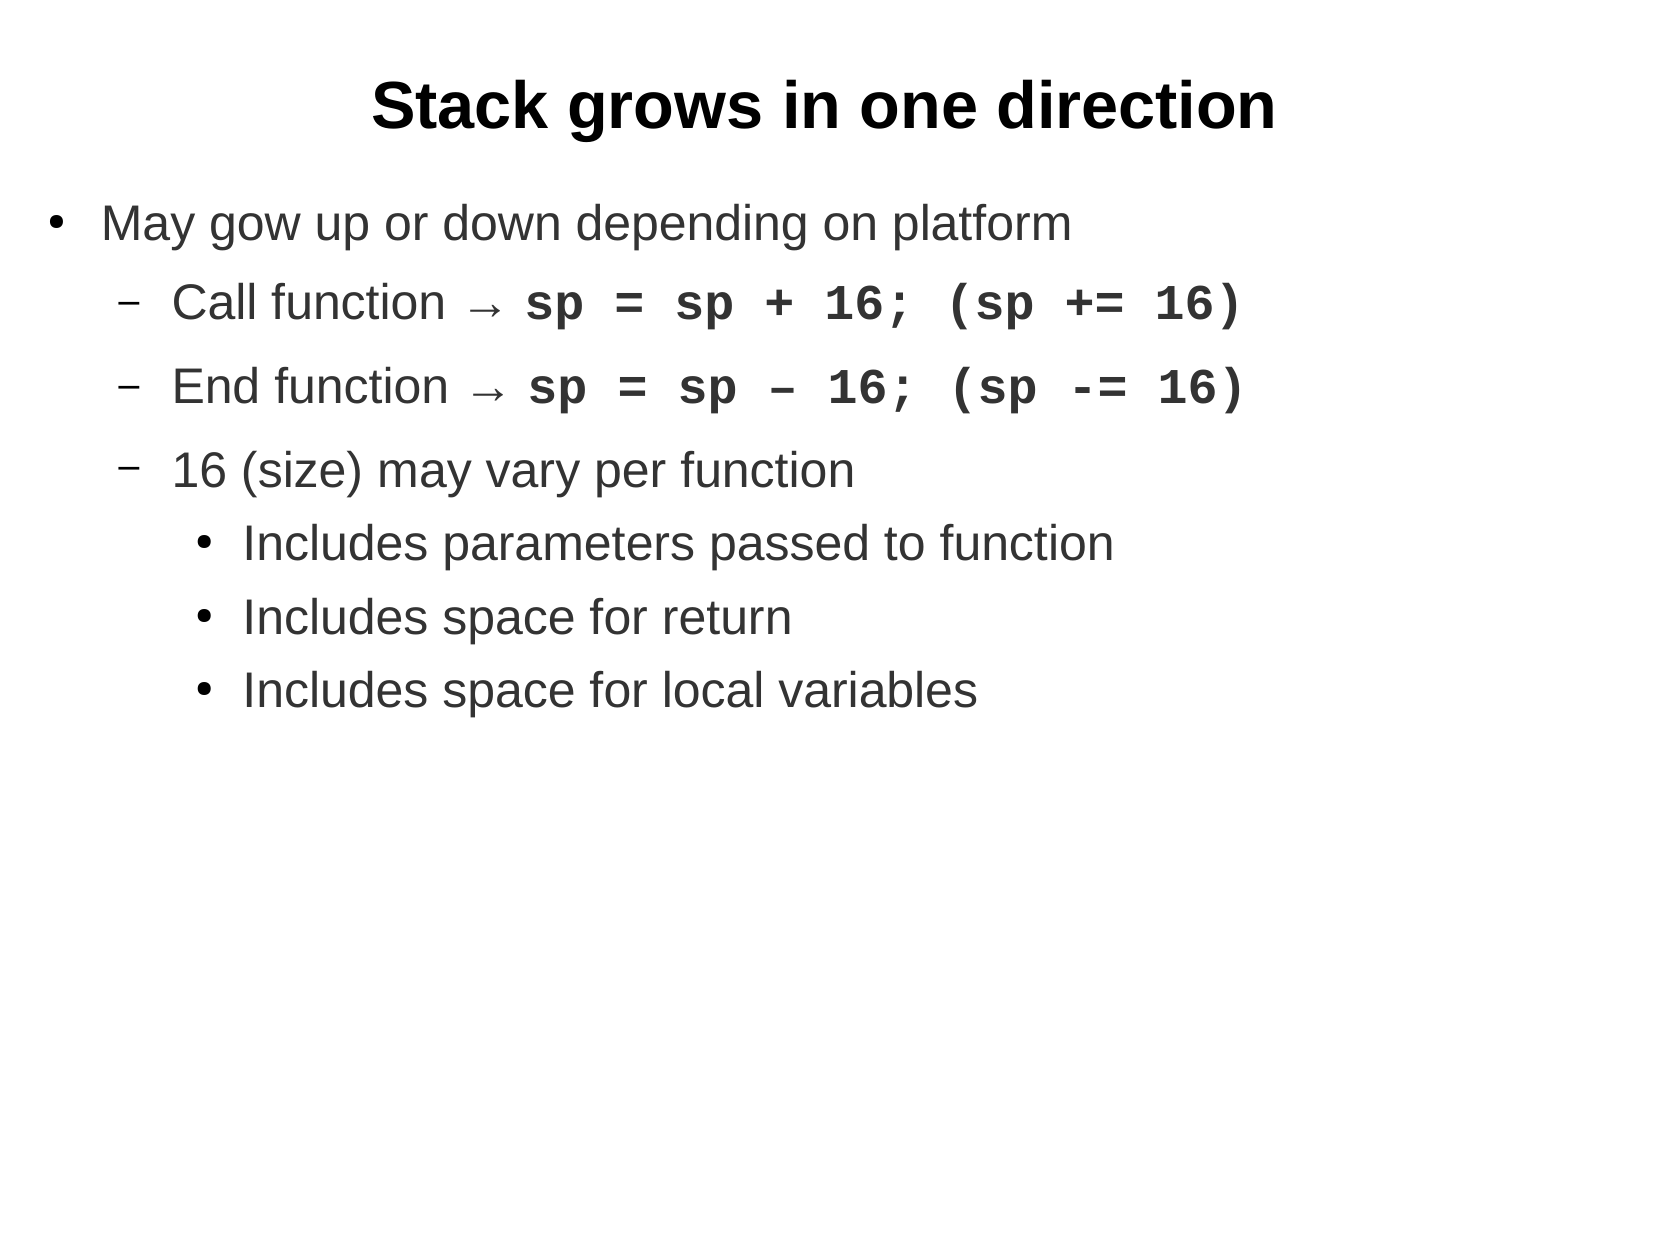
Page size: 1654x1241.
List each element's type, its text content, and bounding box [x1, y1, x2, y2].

list May gow up or down depending on platform Call function → sp = sp + 16; (sp += 16) End function → sp = sp – 16; (sp -= 16) 16 (size) may vary per function Includes parameters passed to function Includes space for return Includes space for local variables [30, 195, 1621, 1216]
title Stack grows in one direction [30, 30, 1621, 181]
